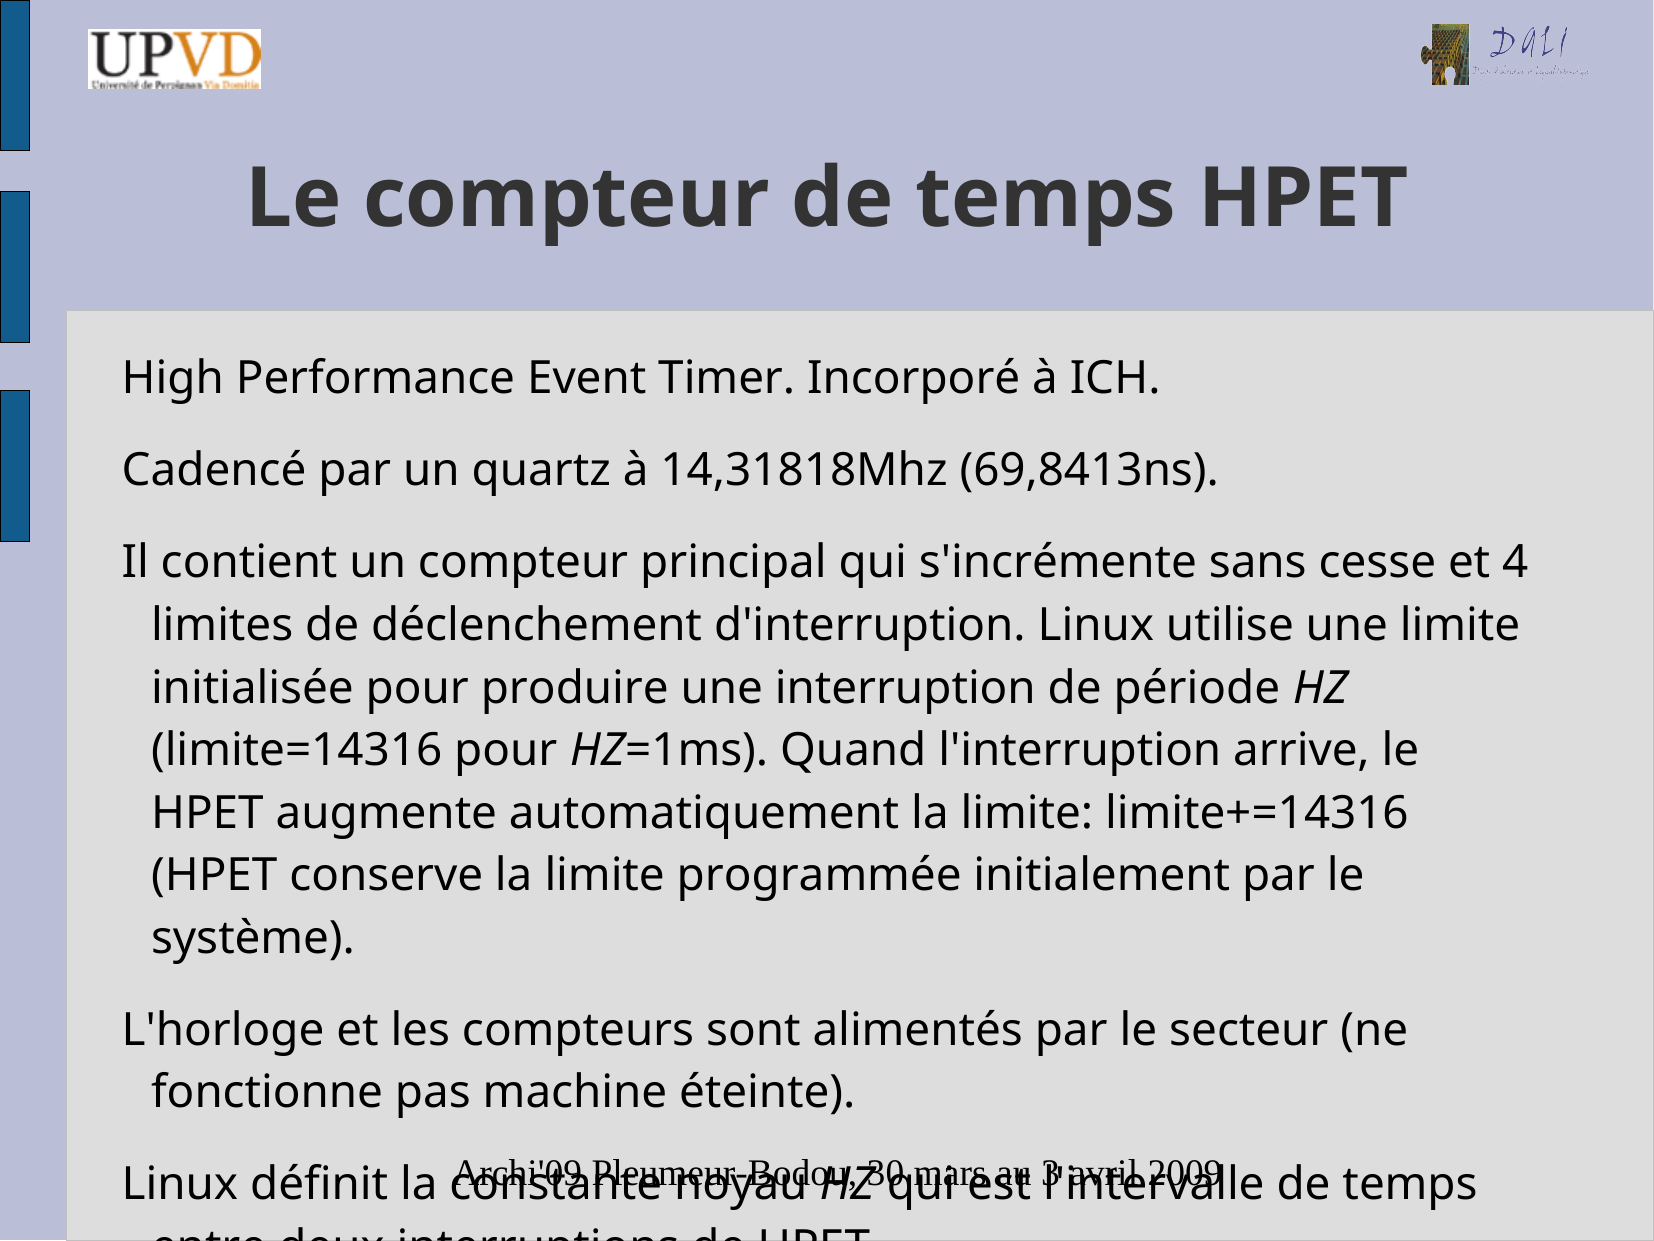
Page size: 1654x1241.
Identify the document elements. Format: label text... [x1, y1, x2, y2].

list High Performance Event Timer. Incorporé à ICH. Cadencé par un quartz à 14,31818Mhz (69,8413ns). Il contient un compteur principal qui s'incrémente sans cesse et 4 limites de déclenchement d'interruption. Linux utilise une limite initialisée pour produire une interruption de période HZ (limite=14316 pour HZ=1ms). Quand l'interruption arrive, le HPET augmente automatiquement la limite: limite+=14316 (HPET conserve la limite programmée initialement par le système). L'horloge et les compteurs sont alimentés par le secteur (ne fonctionne pas machine éteinte). Linux définit la constante noyau HZ qui est l'intervalle de temps entre deux interruptions de HPET. [121, 344, 1534, 1127]
title Le compteur de temps HPET [121, 91, 1534, 299]
picture [88, 29, 261, 89]
text_box Archi'09 Pleumeur-Bodou, 30 mars au 3 avril 2009 [452, 1151, 1226, 1204]
picture [1420, 24, 1593, 85]
